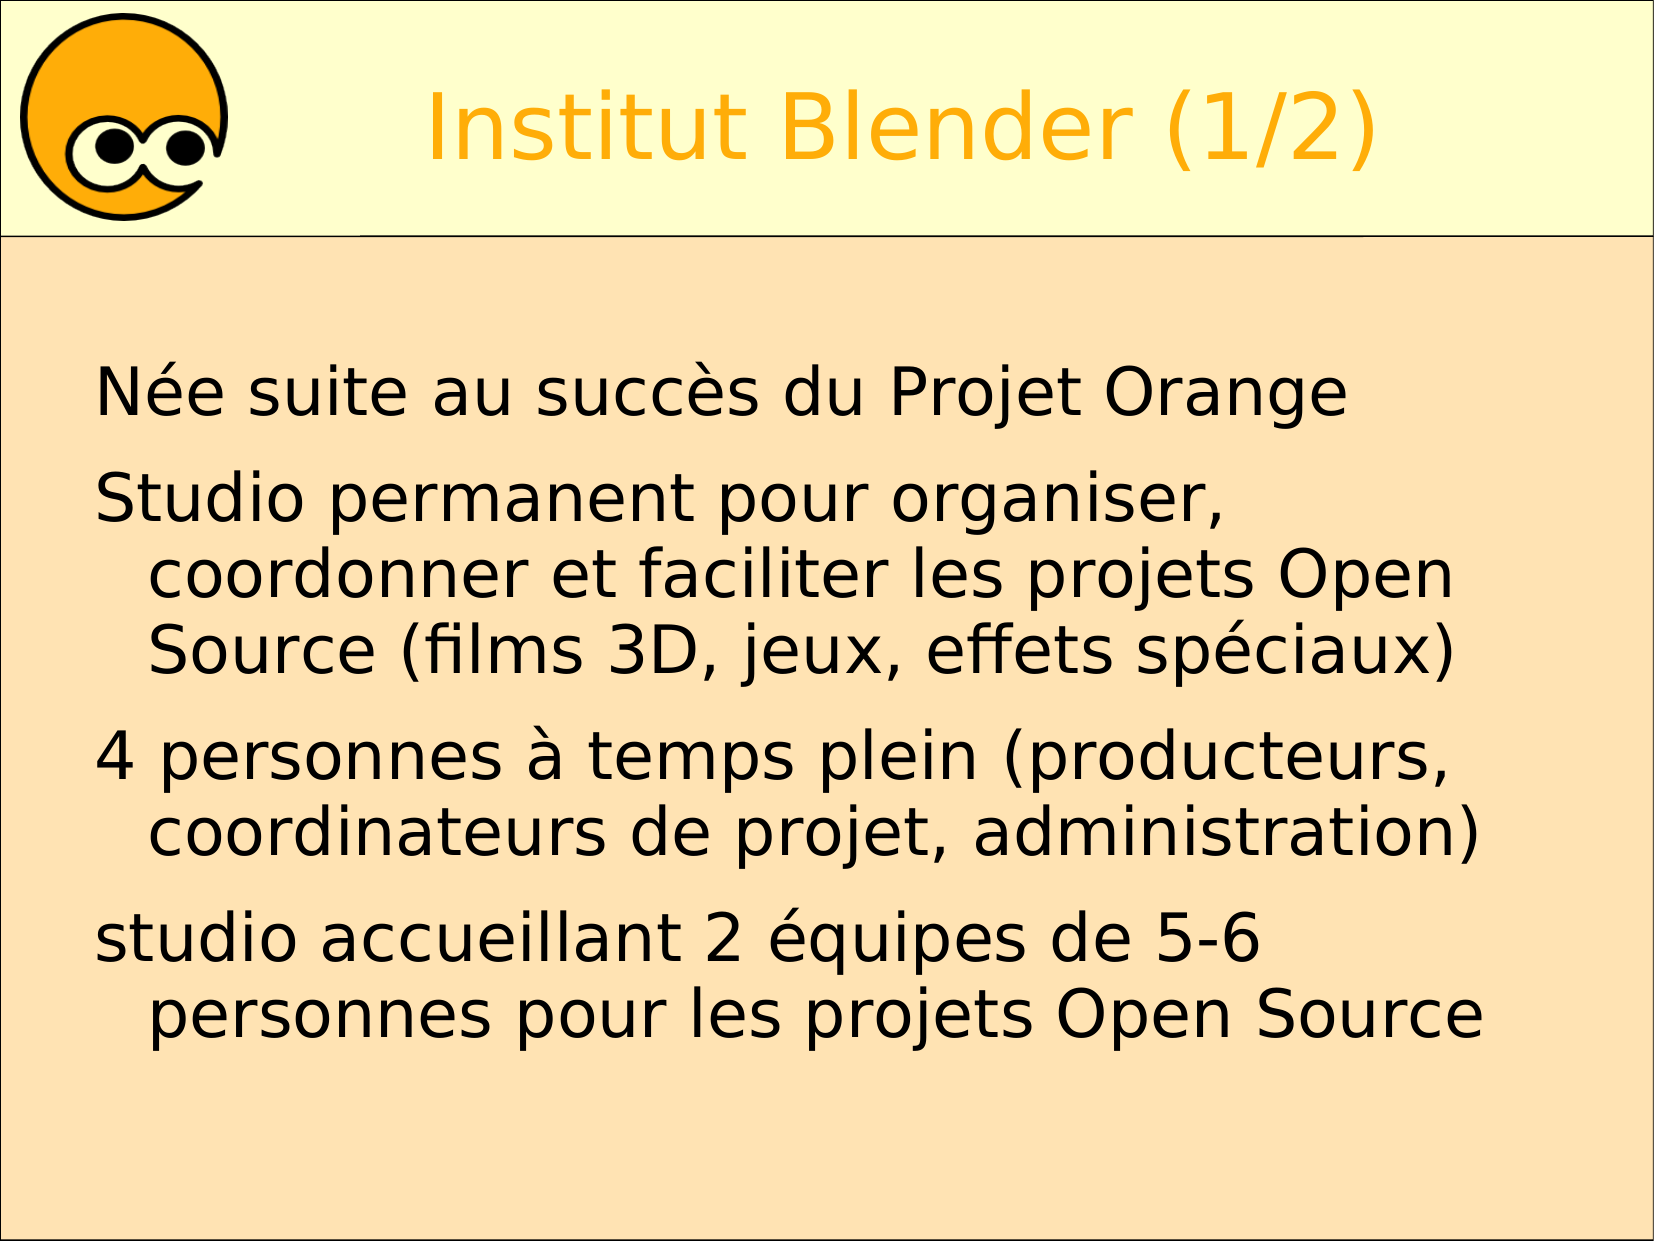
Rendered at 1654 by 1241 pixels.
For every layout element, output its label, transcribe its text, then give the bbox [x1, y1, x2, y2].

title Institut Blender (1/2) [236, 21, 1571, 236]
picture [20, 13, 228, 221]
list Née suite au succès du Projet Orange Studio permanent pour organiser, coordonner et faciliter les projets Open Source (films 3D, jeux, effets spéciaux) 4 personnes à temps plein (producteurs, coordinateurs de projet, administration) studio accueillant 2 équipes de 5-6 personnes pour les projets Open Source [76, 354, 1566, 1173]
